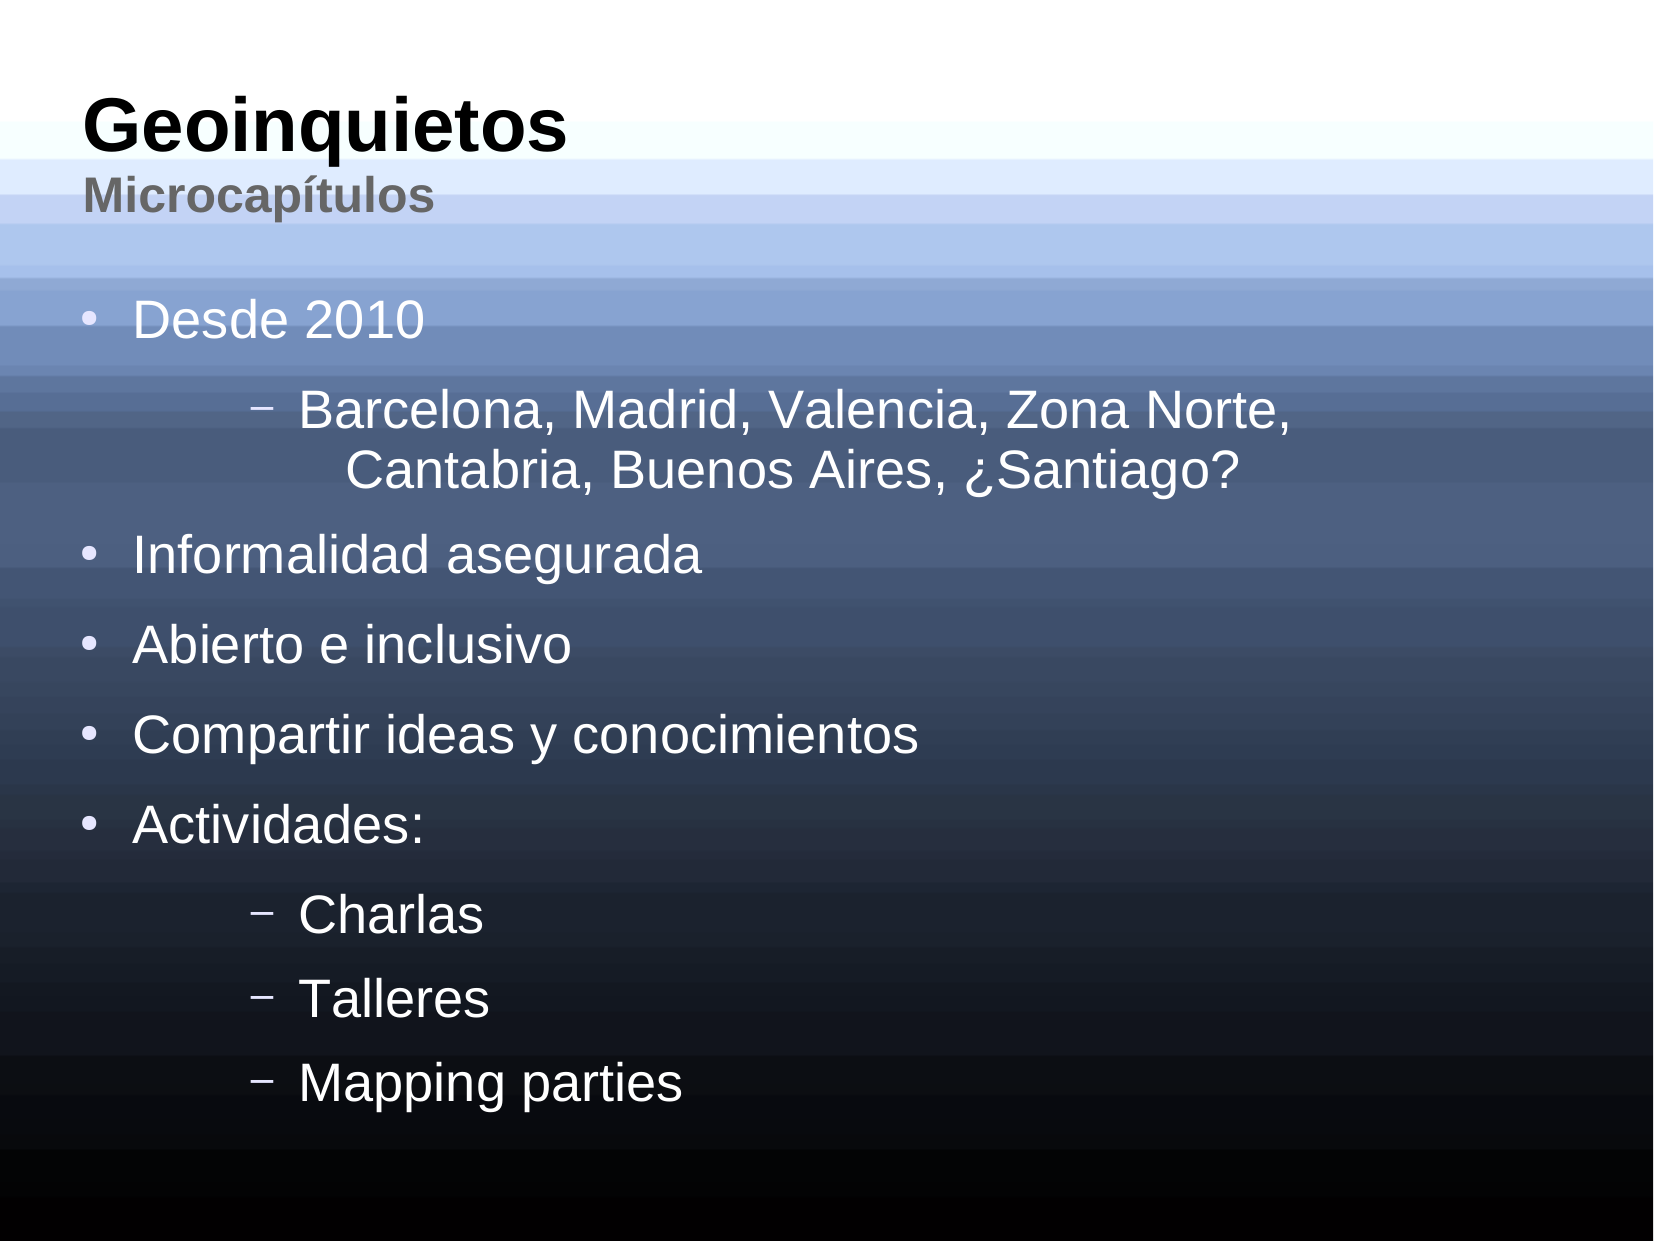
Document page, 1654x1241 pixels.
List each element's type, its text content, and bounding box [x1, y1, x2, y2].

title Geoinquietos Microcapítulos [82, 49, 1571, 257]
picture [0, 0, 1654, 1241]
list Desde 2010 Barcelona, Madrid, Valencia, Zona Norte, Cantabria, Buenos Aires, ¿Santiago? Informalidad asegurada Abierto e inclusivo Compartir ideas y conocimientos Actividades: Charlas Talleres Mapping parties [61, 289, 1550, 1114]
